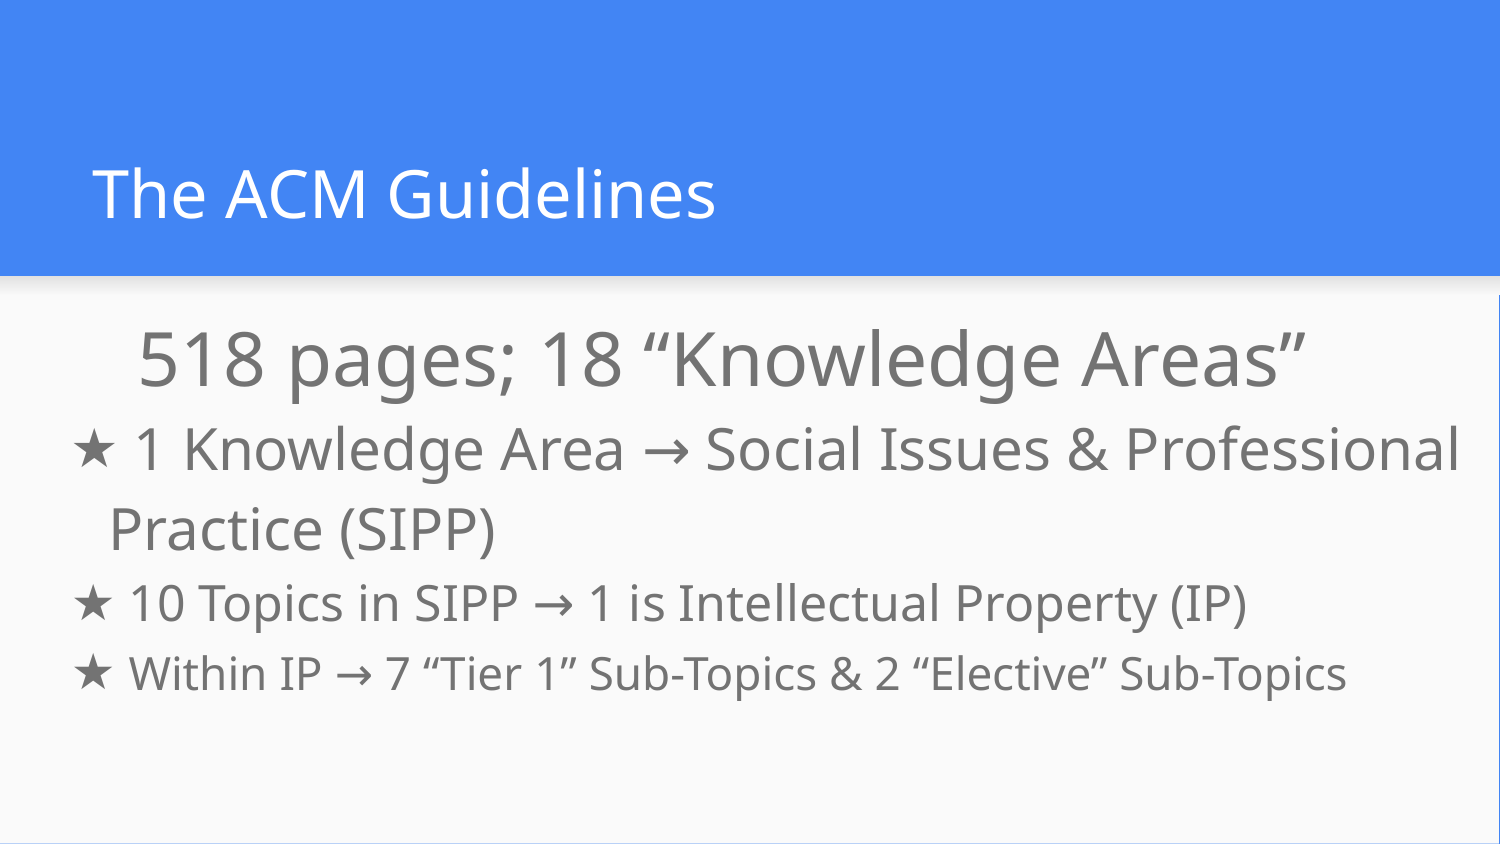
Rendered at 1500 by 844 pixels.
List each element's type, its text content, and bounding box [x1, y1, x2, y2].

list 518 pages; 18 “Knowledge Areas” 1 Knowledge Area → Social Issues & Professional Practice (SIPP) 10 Topics in SIPP → 1 is Intellectual Property (IP) Within IP → 7 “Tier 1” Sub-Topics & 2 “Elective” Sub-Topics [18, 282, 1489, 728]
title The ACM Guidelines [77, 121, 1427, 248]
